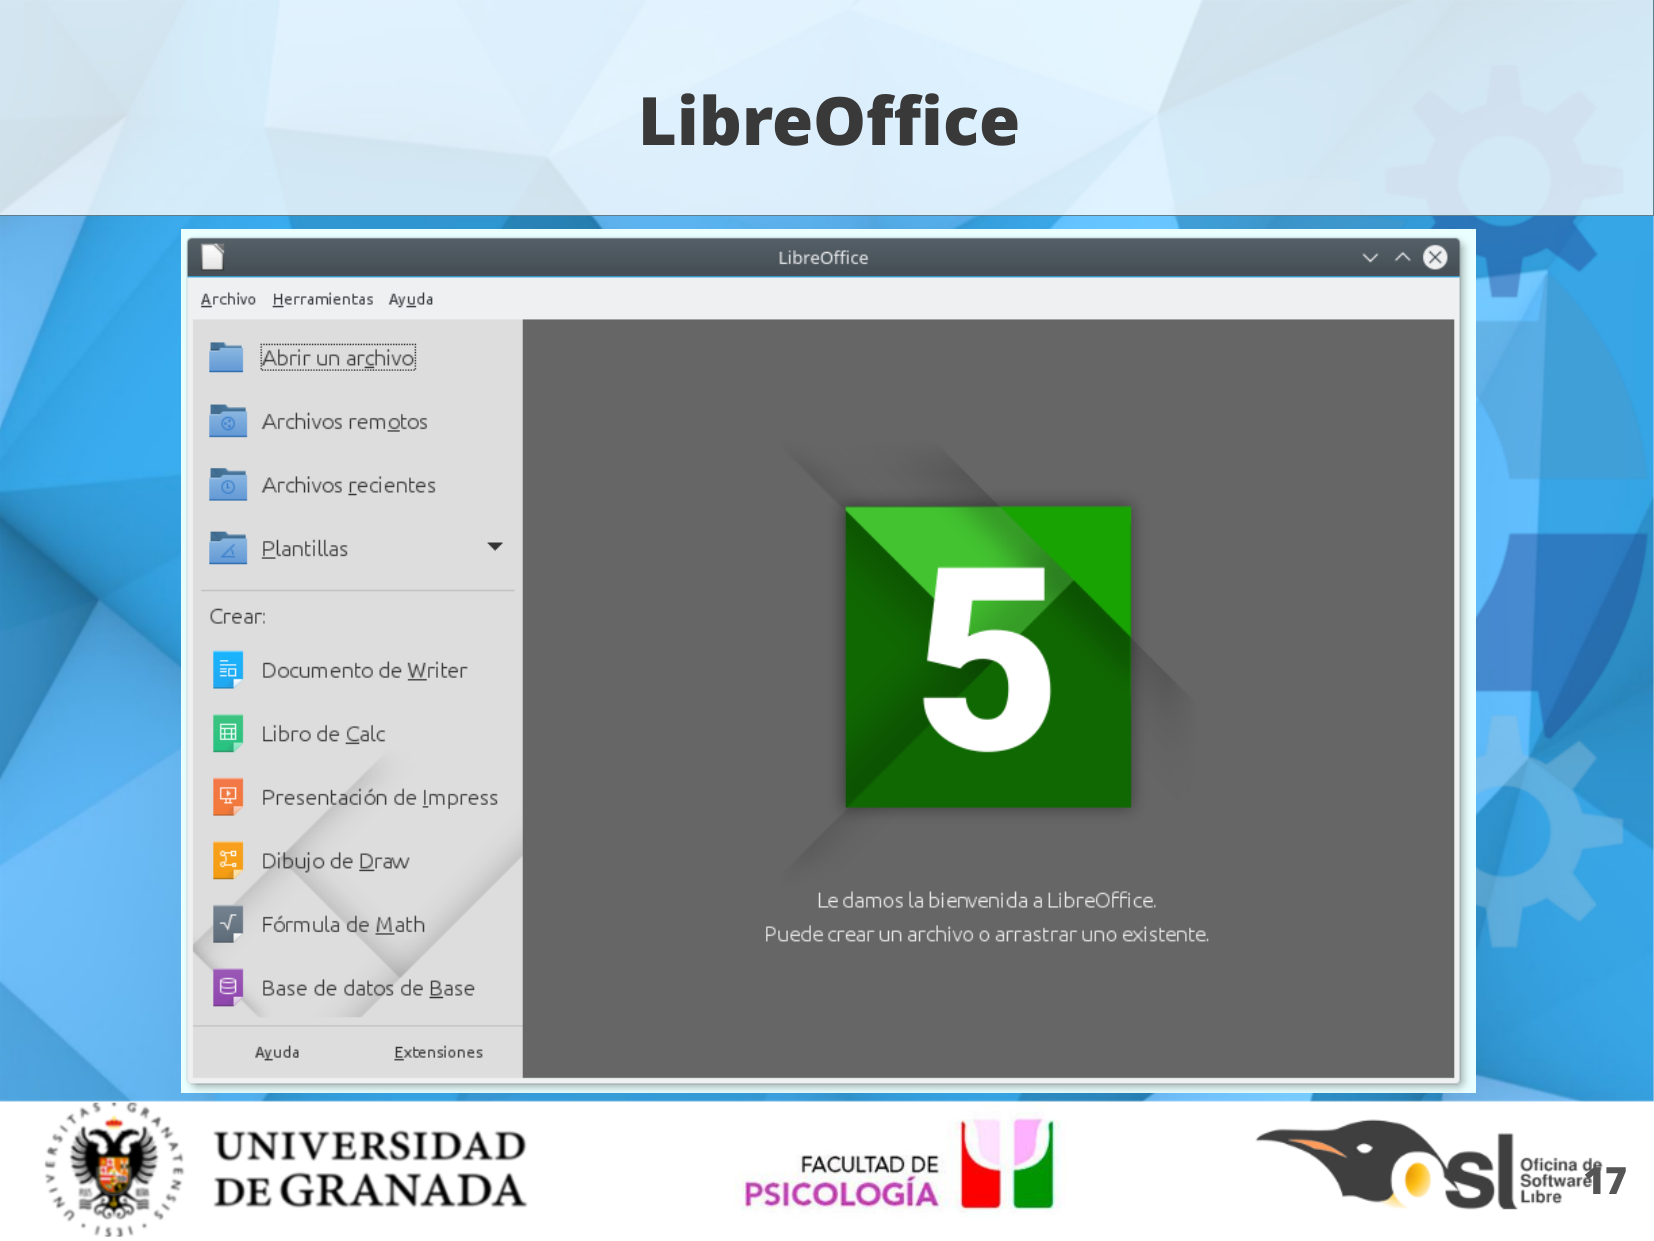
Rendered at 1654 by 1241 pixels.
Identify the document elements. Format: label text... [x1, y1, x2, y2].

picture [0, 216, 1654, 1241]
title LibreOffice [26, 24, 1634, 216]
